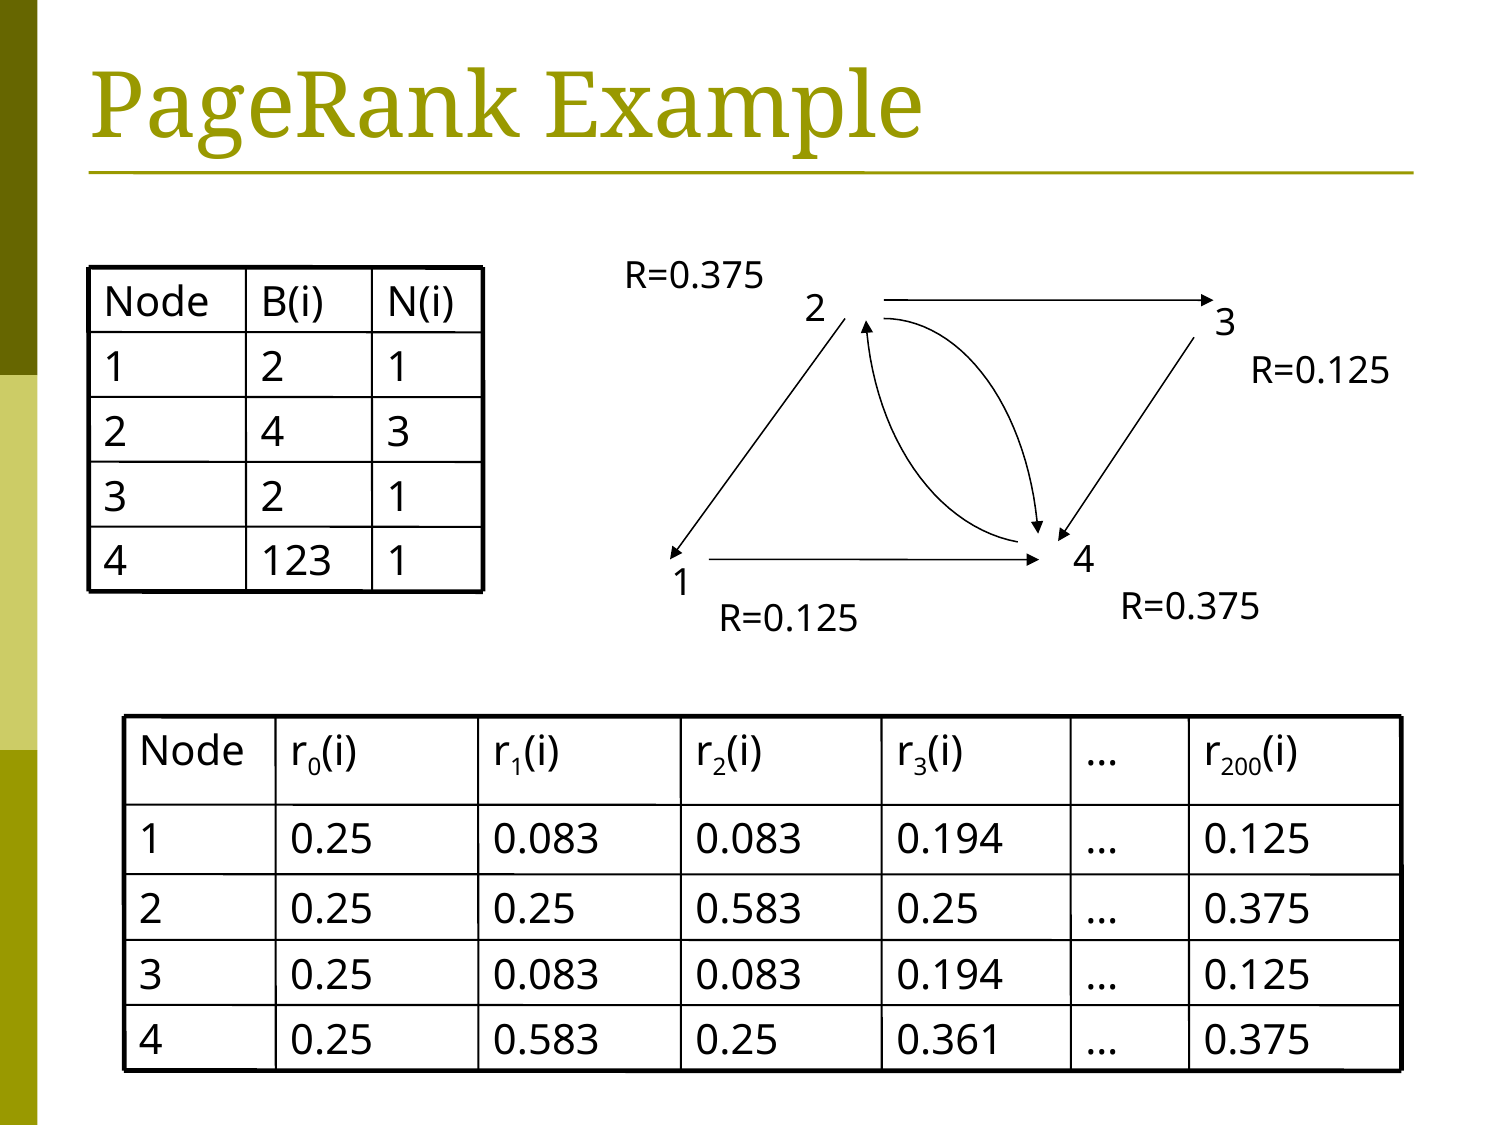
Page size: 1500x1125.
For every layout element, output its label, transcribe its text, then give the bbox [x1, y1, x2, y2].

text_box 1 [91, 334, 244, 395]
text_box 1 [127, 806, 274, 873]
text_box r1(i)‏ [480, 719, 679, 803]
title PageRank Example [75, 45, 1426, 173]
text_box 0.083 [480, 806, 679, 873]
text_box 0.375 [1191, 1007, 1399, 1068]
text_box r0(i)‏ [277, 719, 477, 803]
text_box R=0.125 [703, 586, 875, 647]
text_box 4 [247, 399, 370, 460]
text_box 0.25 [277, 941, 477, 1003]
text_box r2(i)‏ [682, 719, 880, 803]
text_box 0.25 [682, 1007, 880, 1068]
text_box 0.25 [480, 876, 679, 938]
text_box 3 [374, 399, 480, 460]
text_box 0.583 [682, 876, 880, 938]
text_box 3 [127, 941, 274, 1003]
text_box 0.583 [480, 1007, 679, 1068]
text_box r200(i)‏ [1190, 719, 1399, 803]
text_box … [1072, 806, 1187, 873]
text_box 1 [656, 550, 708, 611]
text_box 3 [92, 463, 245, 525]
text_box 0.083 [682, 806, 880, 873]
text_box r3(i)‏ [883, 719, 1069, 803]
text_box Node [91, 270, 244, 331]
text_box … [1072, 1007, 1188, 1068]
text_box 123 [248, 528, 371, 589]
text_box 0.083 [682, 941, 880, 1004]
text_box 3 [1200, 290, 1252, 352]
text_box 0.125 [1191, 942, 1399, 1004]
text_box 0.361 [883, 1007, 1069, 1068]
text_box 4 [92, 528, 245, 589]
text_box Node [127, 719, 274, 803]
text_box 0.375 [1190, 876, 1399, 939]
text_box 2 [789, 276, 842, 337]
text_box 0.125 [1190, 806, 1399, 873]
text_box 2 [248, 463, 371, 525]
text_box … [1072, 876, 1187, 939]
text_box B(i)‏ [247, 270, 370, 331]
text_box 2 [247, 334, 370, 396]
text_box 0.25 [277, 876, 477, 938]
text_box R=0.125 [1235, 337, 1406, 399]
text_box … [1072, 719, 1187, 803]
text_box R=0.375 [609, 243, 780, 304]
text_box 1 [373, 334, 480, 396]
text_box 0.194 [883, 942, 1069, 1004]
text_box 0.25 [883, 876, 1069, 939]
text_box 0.083 [480, 941, 679, 1004]
text_box 2 [127, 876, 274, 938]
text_box 1 [374, 463, 480, 525]
text_box 4 [1058, 527, 1110, 588]
text_box 4 [127, 1006, 274, 1068]
text_box N(i)‏ [373, 270, 480, 331]
text_box 0.194 [883, 806, 1069, 873]
text_box 2 [91, 398, 244, 460]
text_box 0.25 [277, 806, 477, 873]
text_box 1 [374, 528, 480, 589]
text_box … [1072, 942, 1187, 1004]
text_box 0.25 [277, 1007, 477, 1068]
text_box R=0.375 [1105, 574, 1276, 635]
